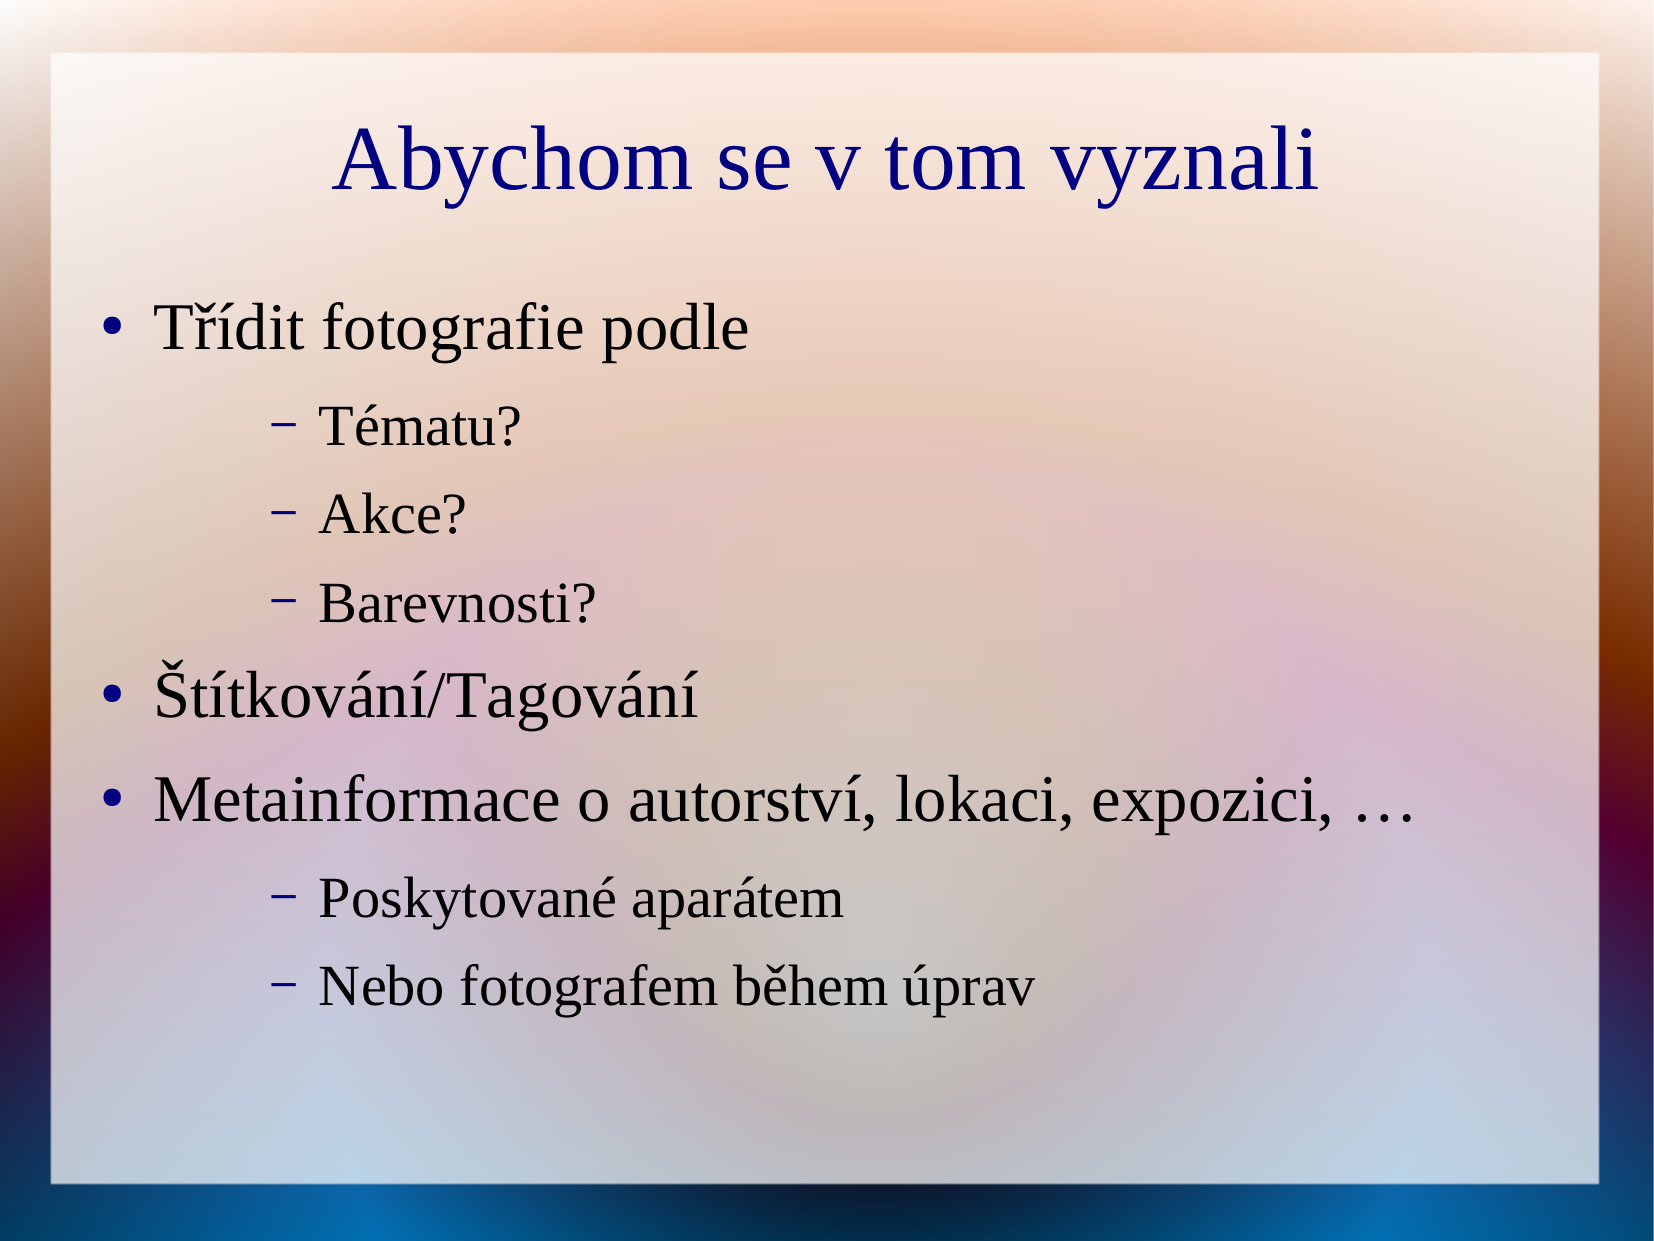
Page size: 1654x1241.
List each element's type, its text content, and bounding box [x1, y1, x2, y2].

list Třídit fotografie podle Tématu? Akce? Barevnosti? Štítkování/Tagování Metainformace o autorství, lokaci, expozici, … Poskytované aparátem Nebo fotografem během úprav [82, 290, 1571, 1094]
picture [0, 0, 1654, 1241]
title Abychom se v tom vyznali [82, 62, 1571, 256]
